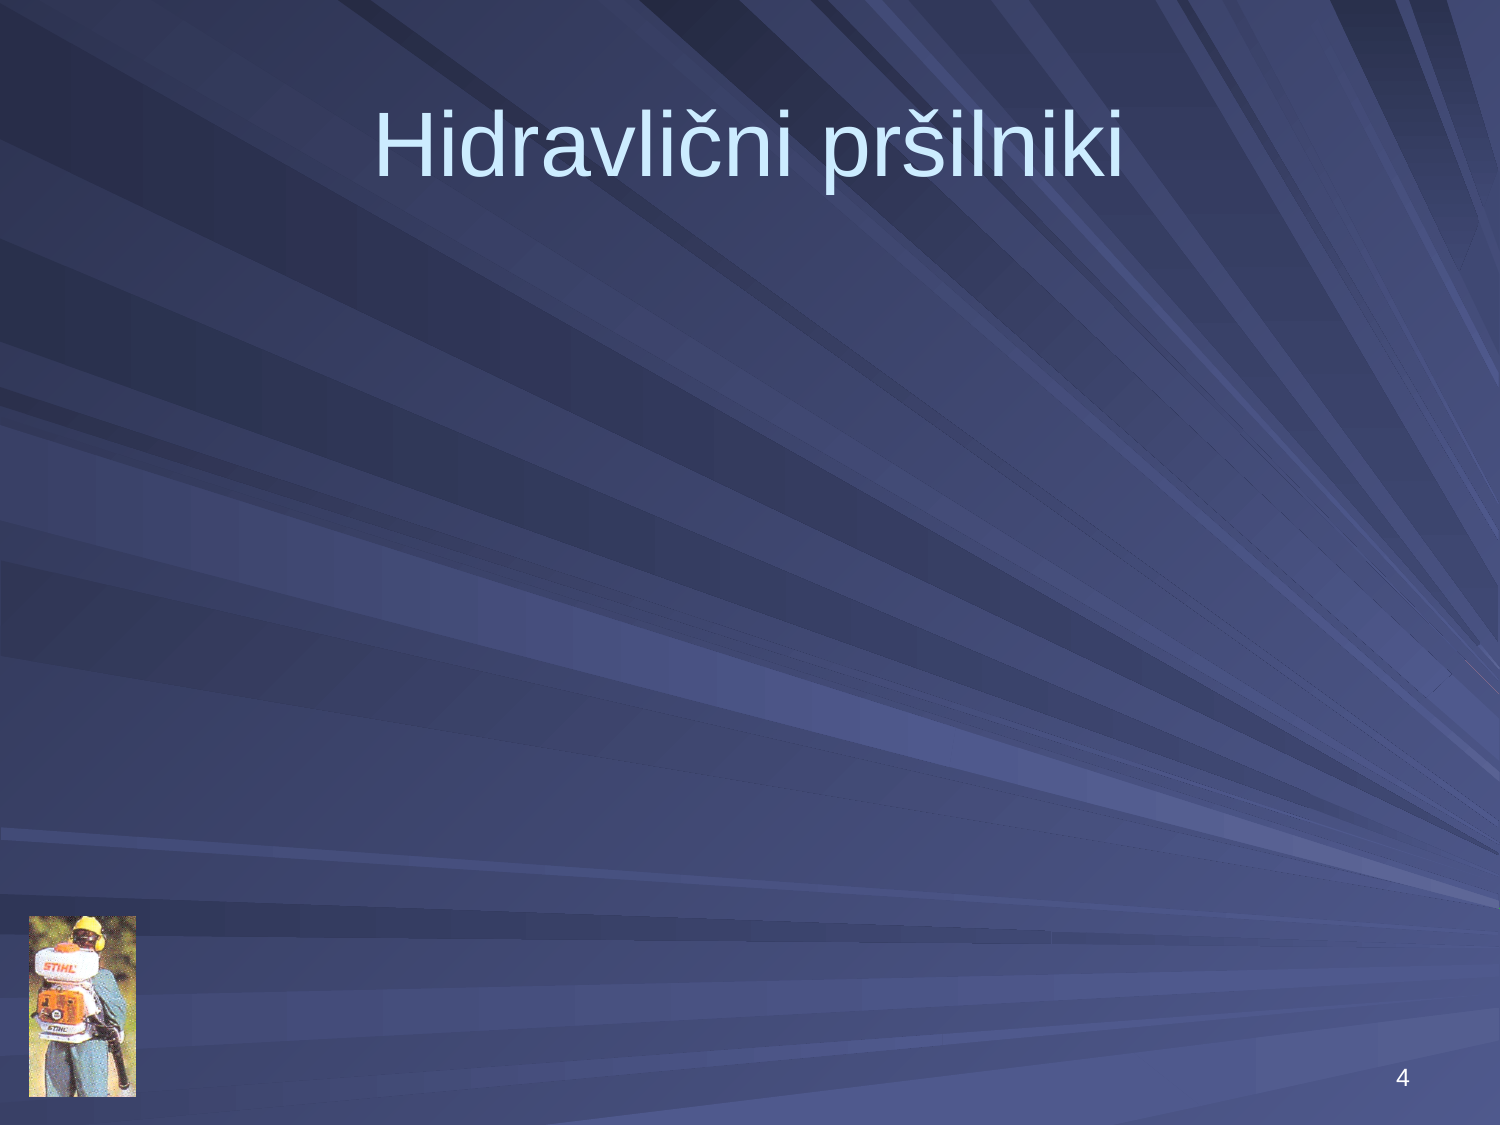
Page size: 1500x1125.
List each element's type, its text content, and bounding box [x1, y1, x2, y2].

title Hidravlični pršilniki [75, 45, 1425, 234]
picture [29, 916, 136, 1097]
slide_number <number> [1074, 1024, 1425, 1100]
